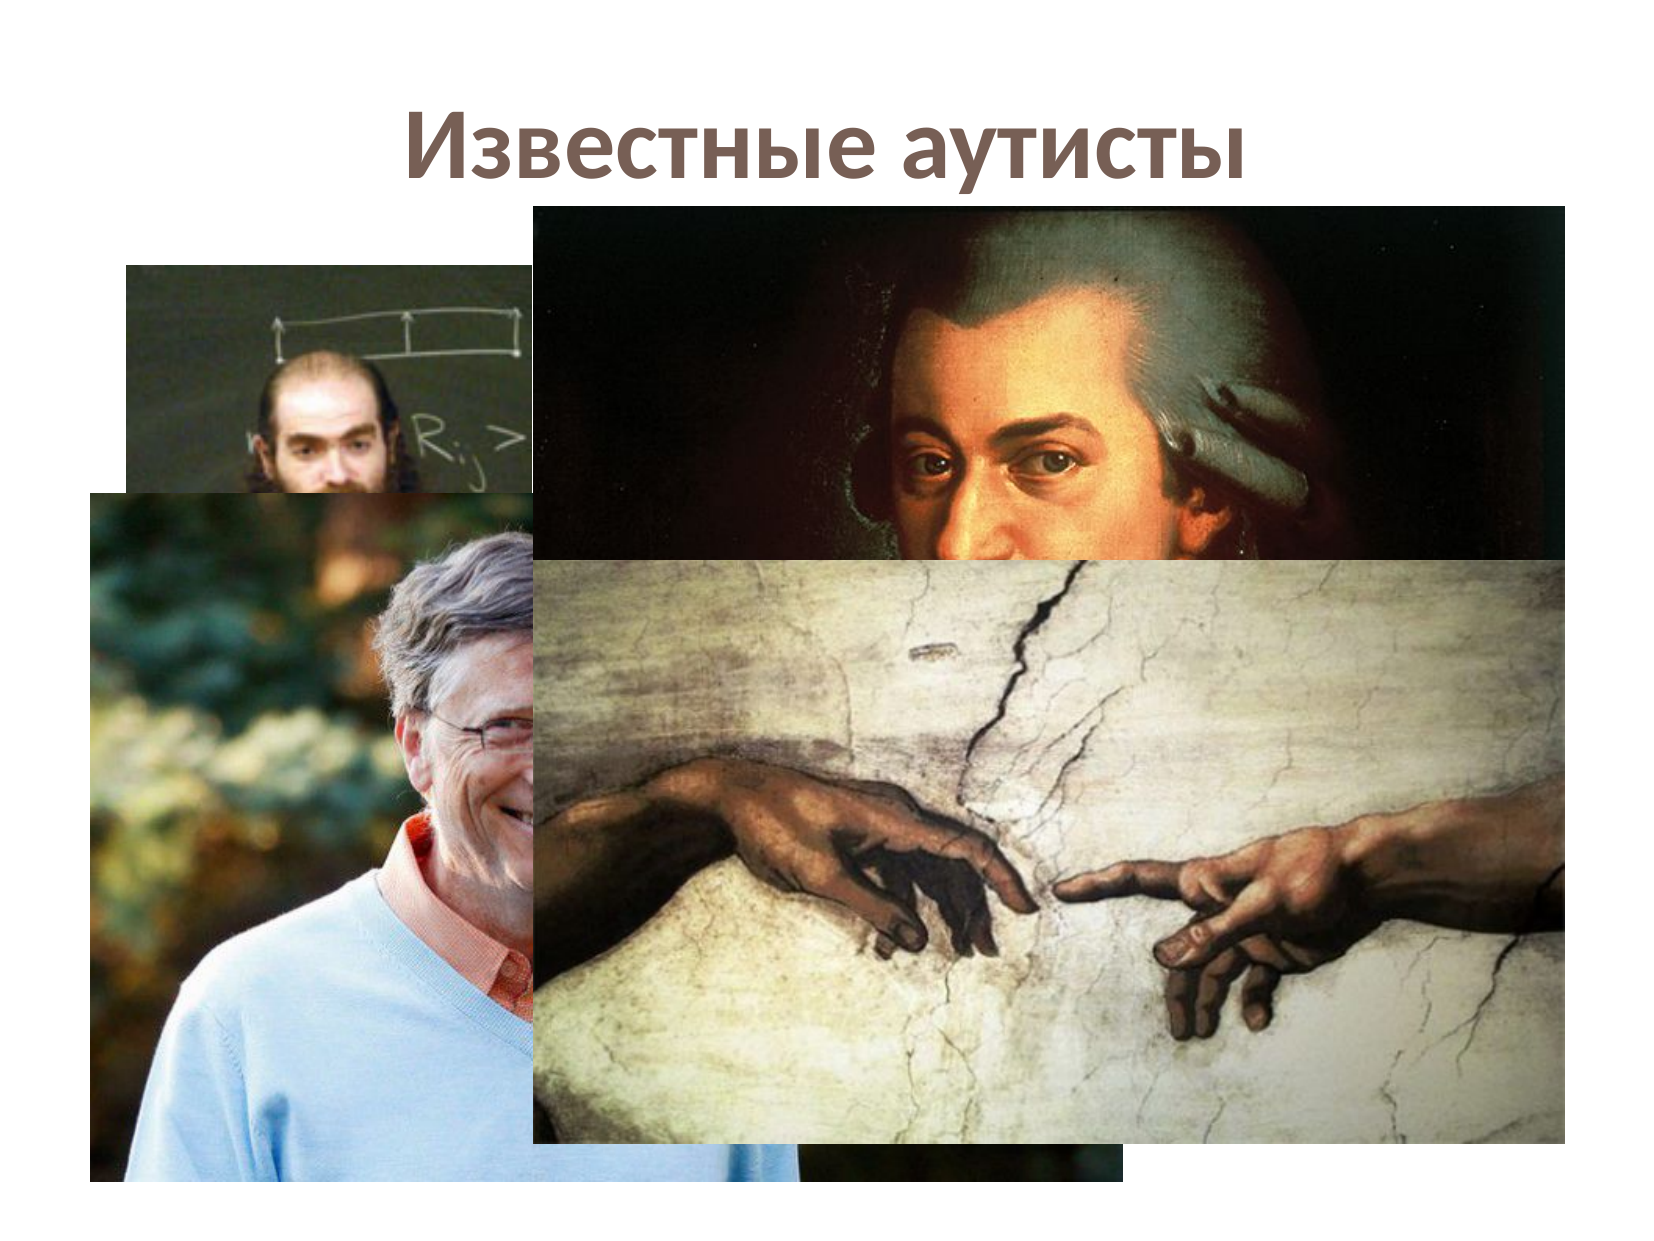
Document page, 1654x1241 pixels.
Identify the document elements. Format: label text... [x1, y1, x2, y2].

title Известные аутисты [165, 83, 1489, 223]
picture [90, 206, 1565, 1182]
